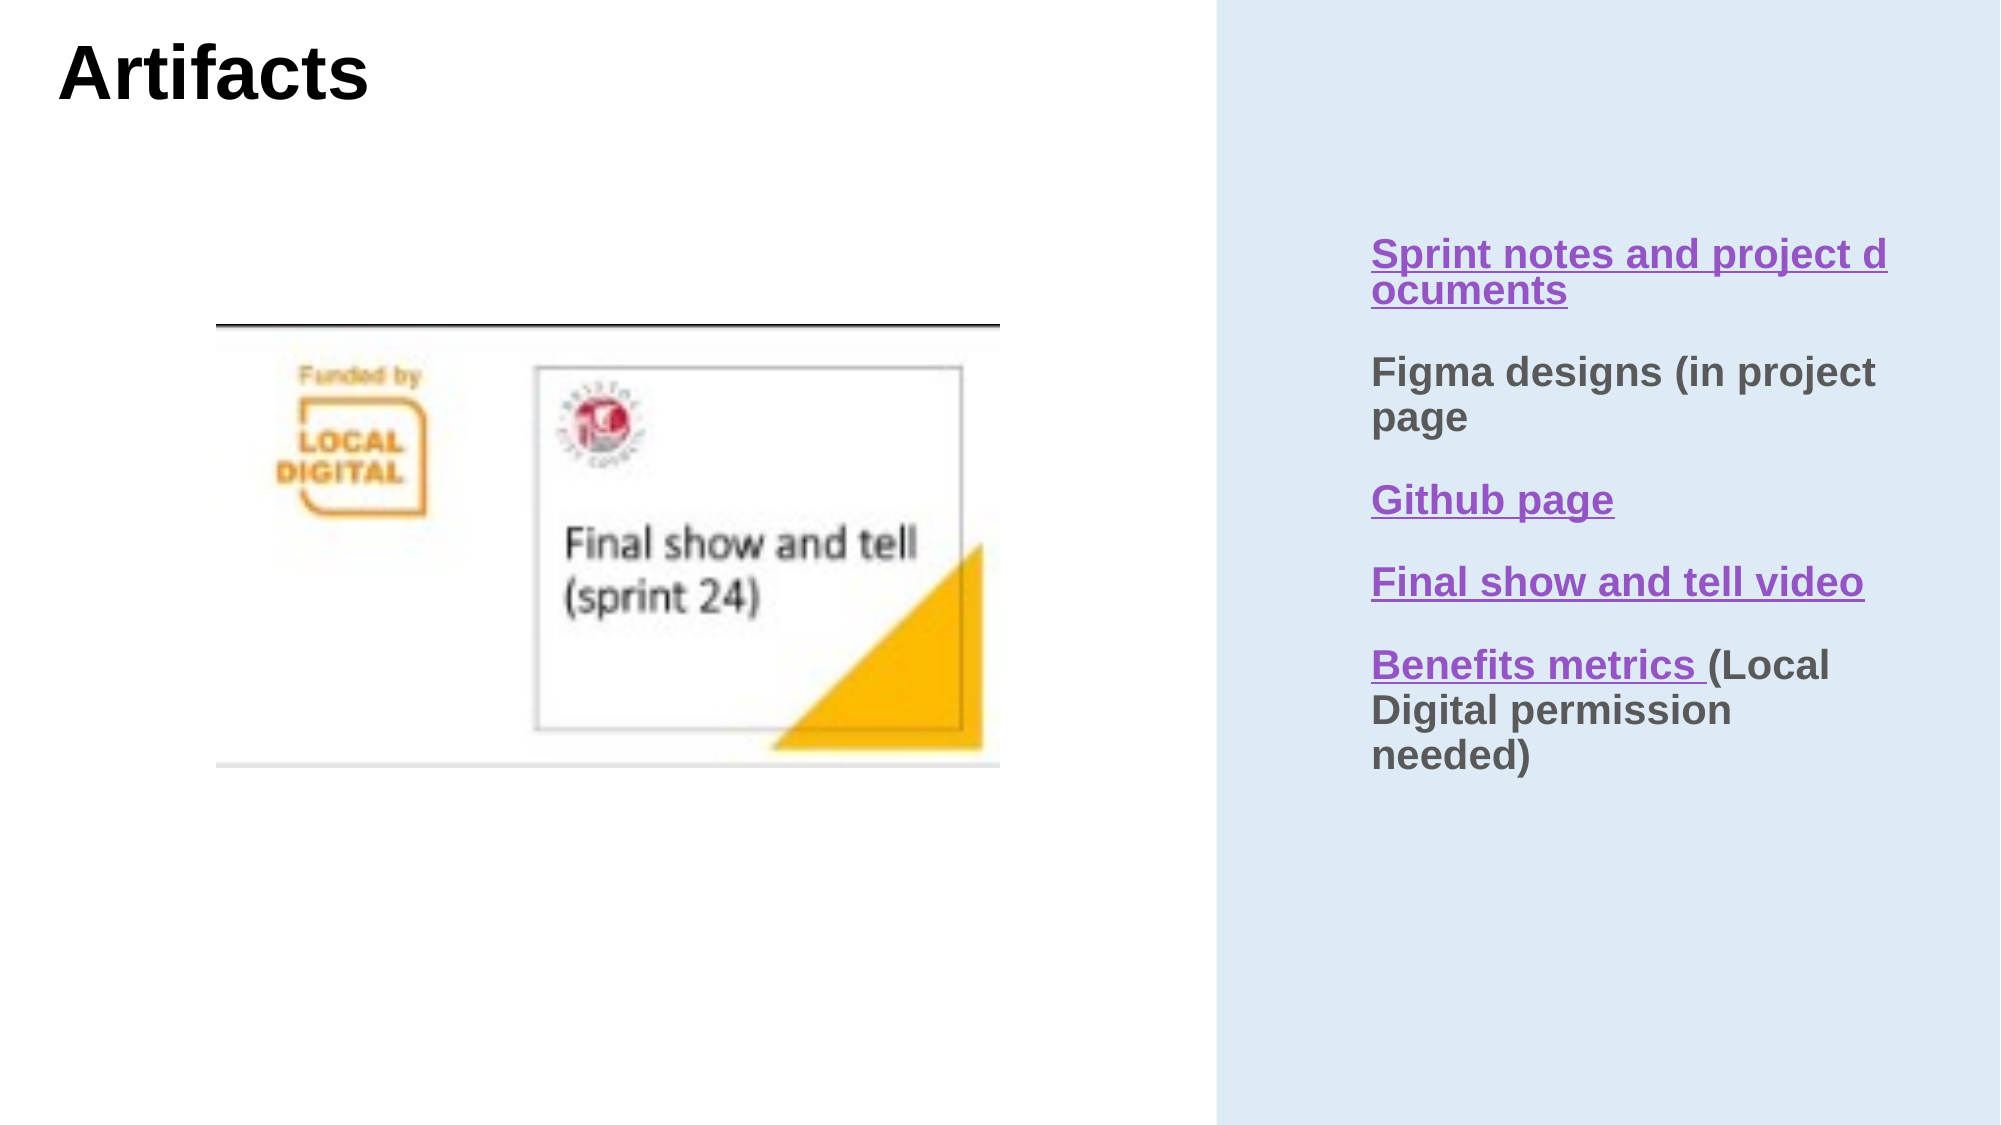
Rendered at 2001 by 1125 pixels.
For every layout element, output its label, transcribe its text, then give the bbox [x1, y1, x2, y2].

list Sprint notes and project documents Figma designs (in project page Github page Final show and tell video Benefits metrics (Local Digital permission needed) [1356, 134, 1916, 1006]
title Artifacts [42, 25, 828, 299]
text_box [0, 0, 2000, 1125]
picture [216, 324, 1000, 768]
